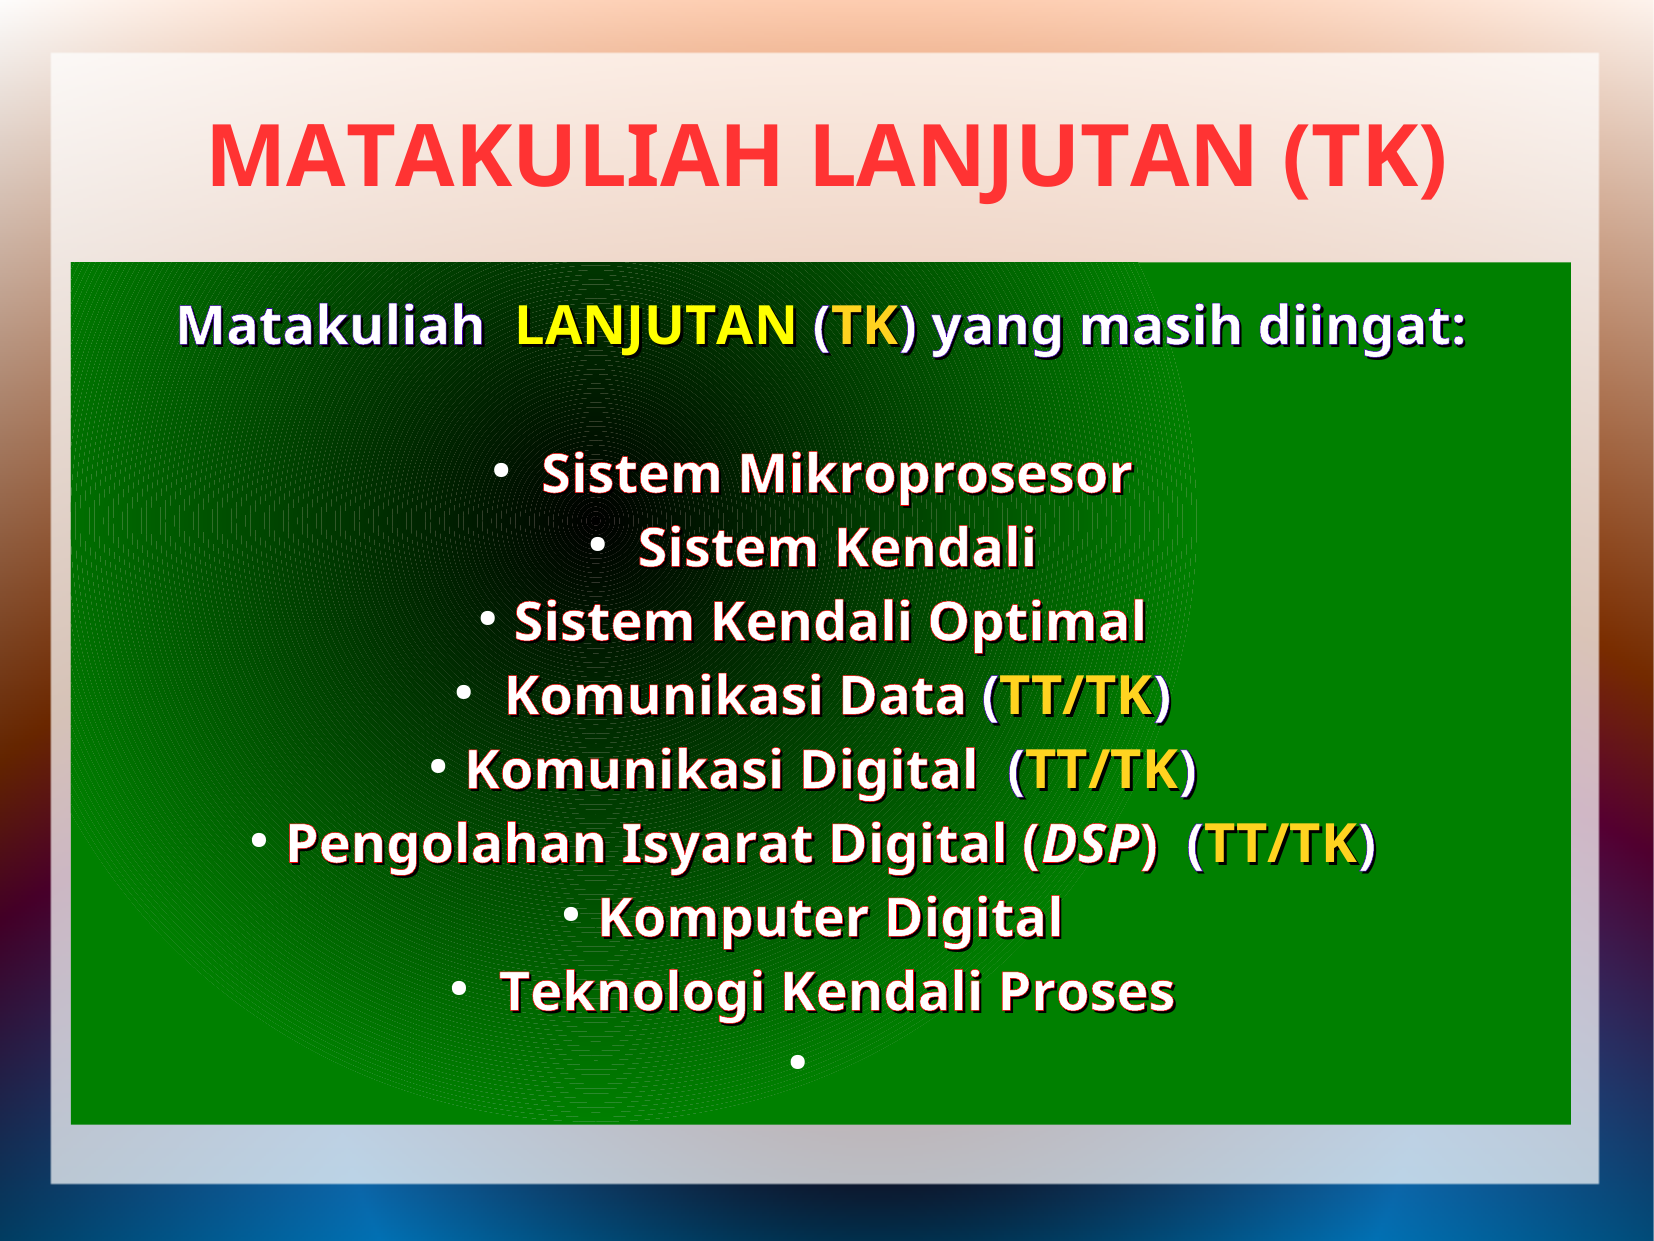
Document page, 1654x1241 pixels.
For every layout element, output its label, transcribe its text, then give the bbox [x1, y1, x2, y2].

subtitle Matakuliah LANJUTAN (TK) yang masih diingat: Sistem Mikroprosesor Sistem Kendali Sistem Kendali Optimal Komunikasi Data (TT/TK) Komunikasi Digital (TT/TK) Pengolahan Isyarat Digital (DSP) (TT/TK) Komputer Digital Teknologi Kendali Proses [70, 262, 1571, 1125]
picture [0, 0, 1654, 1241]
title MATAKULIAH LANJUTAN (TK) [82, 49, 1571, 257]
